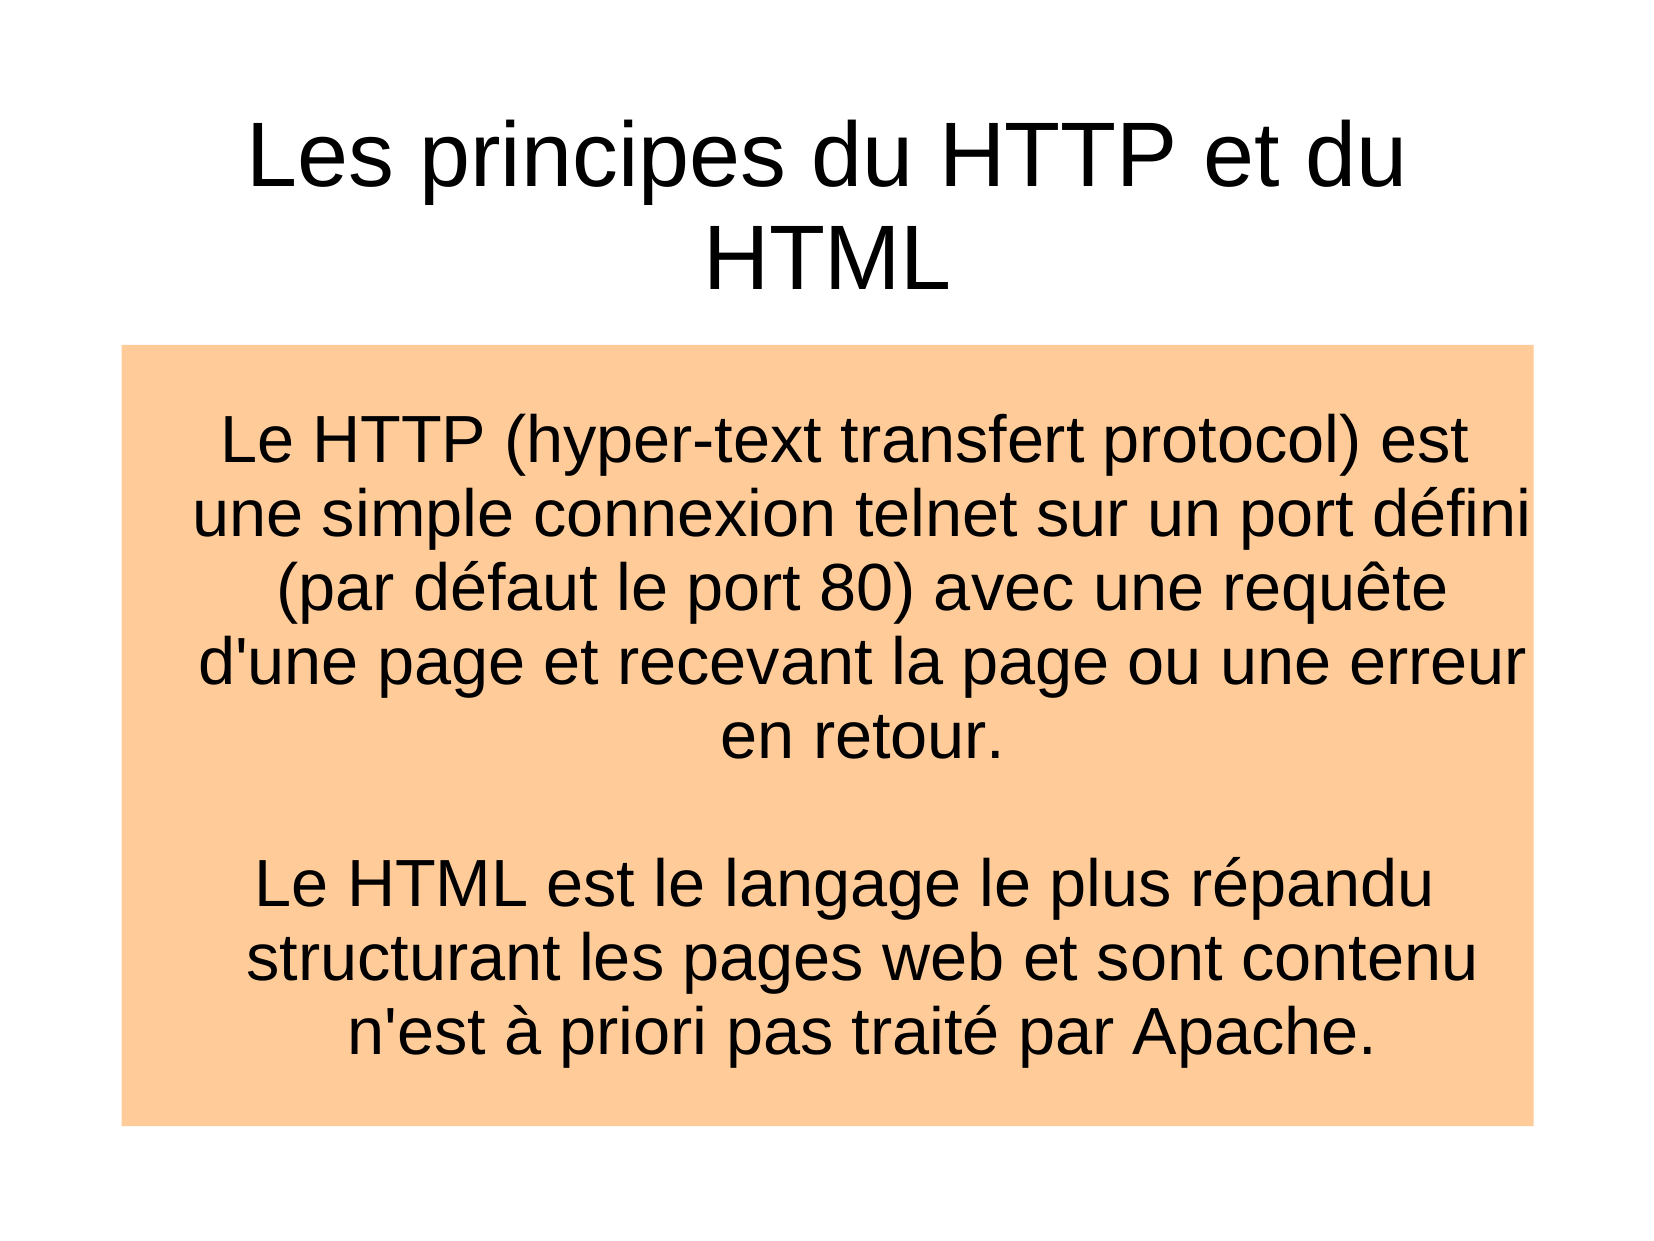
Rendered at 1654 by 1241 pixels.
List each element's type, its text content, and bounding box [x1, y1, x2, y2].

title Les principes du HTTP et du HTML [121, 102, 1534, 311]
subtitle Le HTTP (hyper-text transfert protocol) est une simple connexion telnet sur un port défini (par défaut le port 80) avec une requête d'une page et recevant la page ou une erreur en retour. Le HTML est le langage le plus répandu structurant les pages web et sont contenu n'est à priori pas traité par Apache. [121, 344, 1534, 1127]
